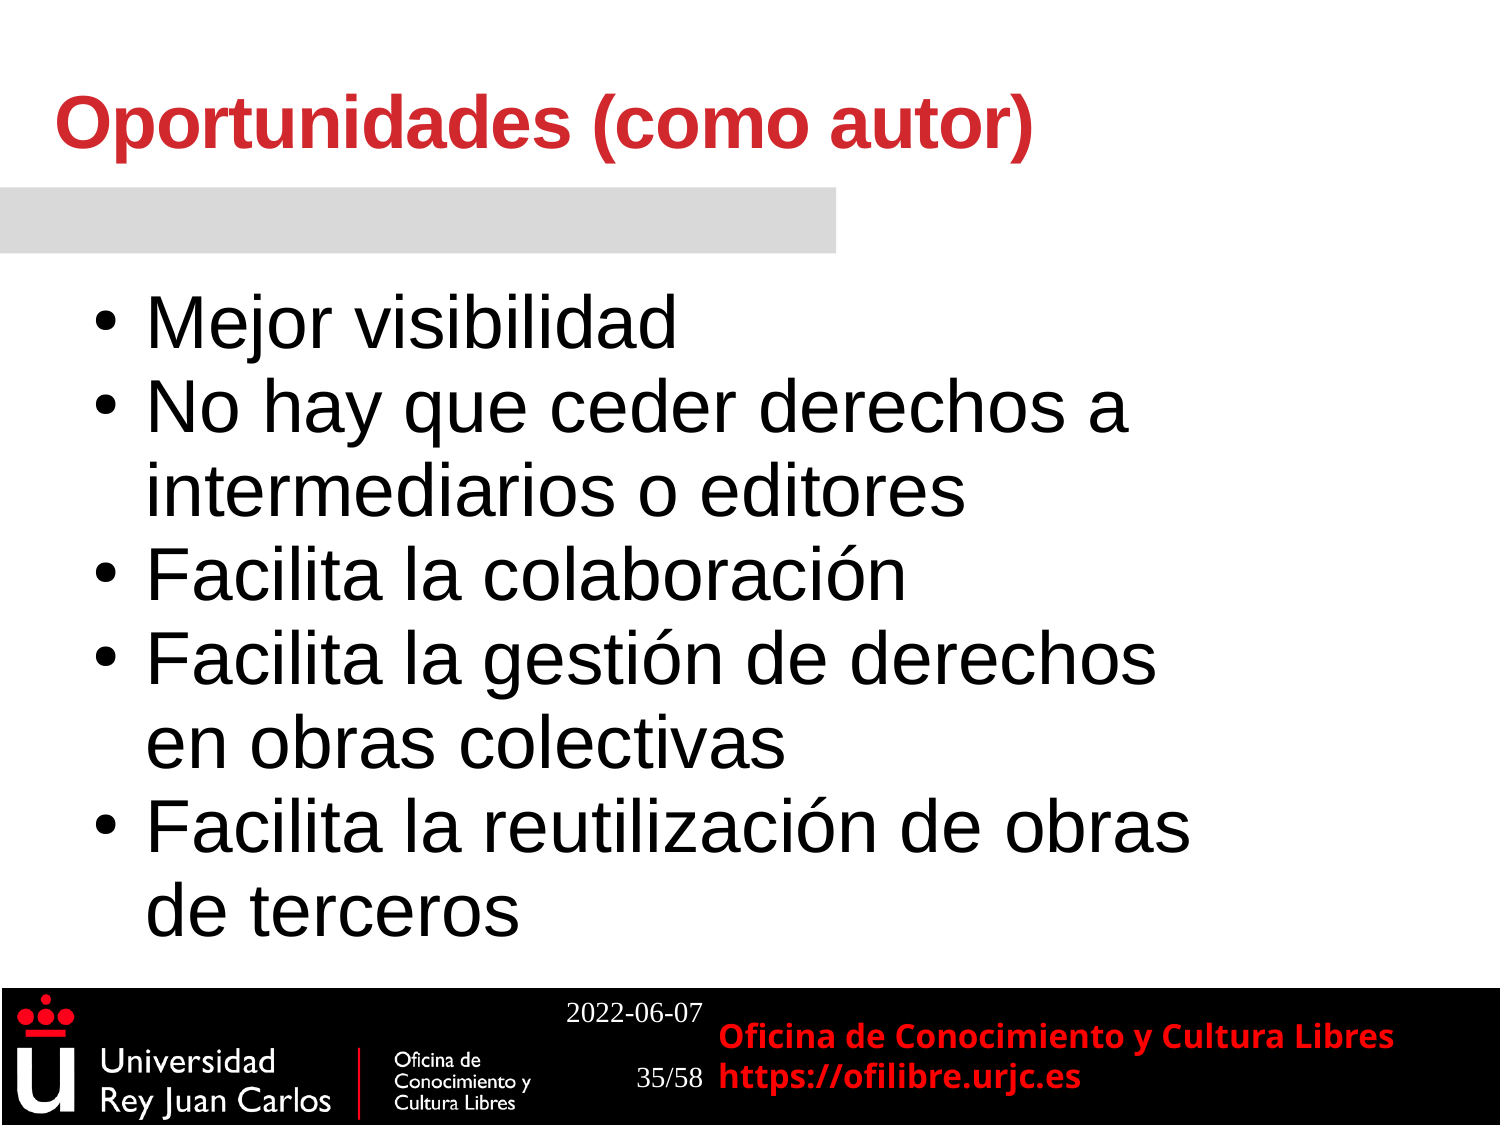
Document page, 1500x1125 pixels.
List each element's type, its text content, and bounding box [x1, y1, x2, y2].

title [75, 7, 1425, 196]
text_box Oportunidades (como autor) [39, 24, 1366, 172]
text_box Mejor visibilidad No hay que ceder derechos a intermediarios o editores Facilita la colaboración Facilita la gestión de derechos en obras colectivas Facilita la reutilización de obras de terceros [60, 273, 1254, 961]
picture [17, 994, 531, 1120]
